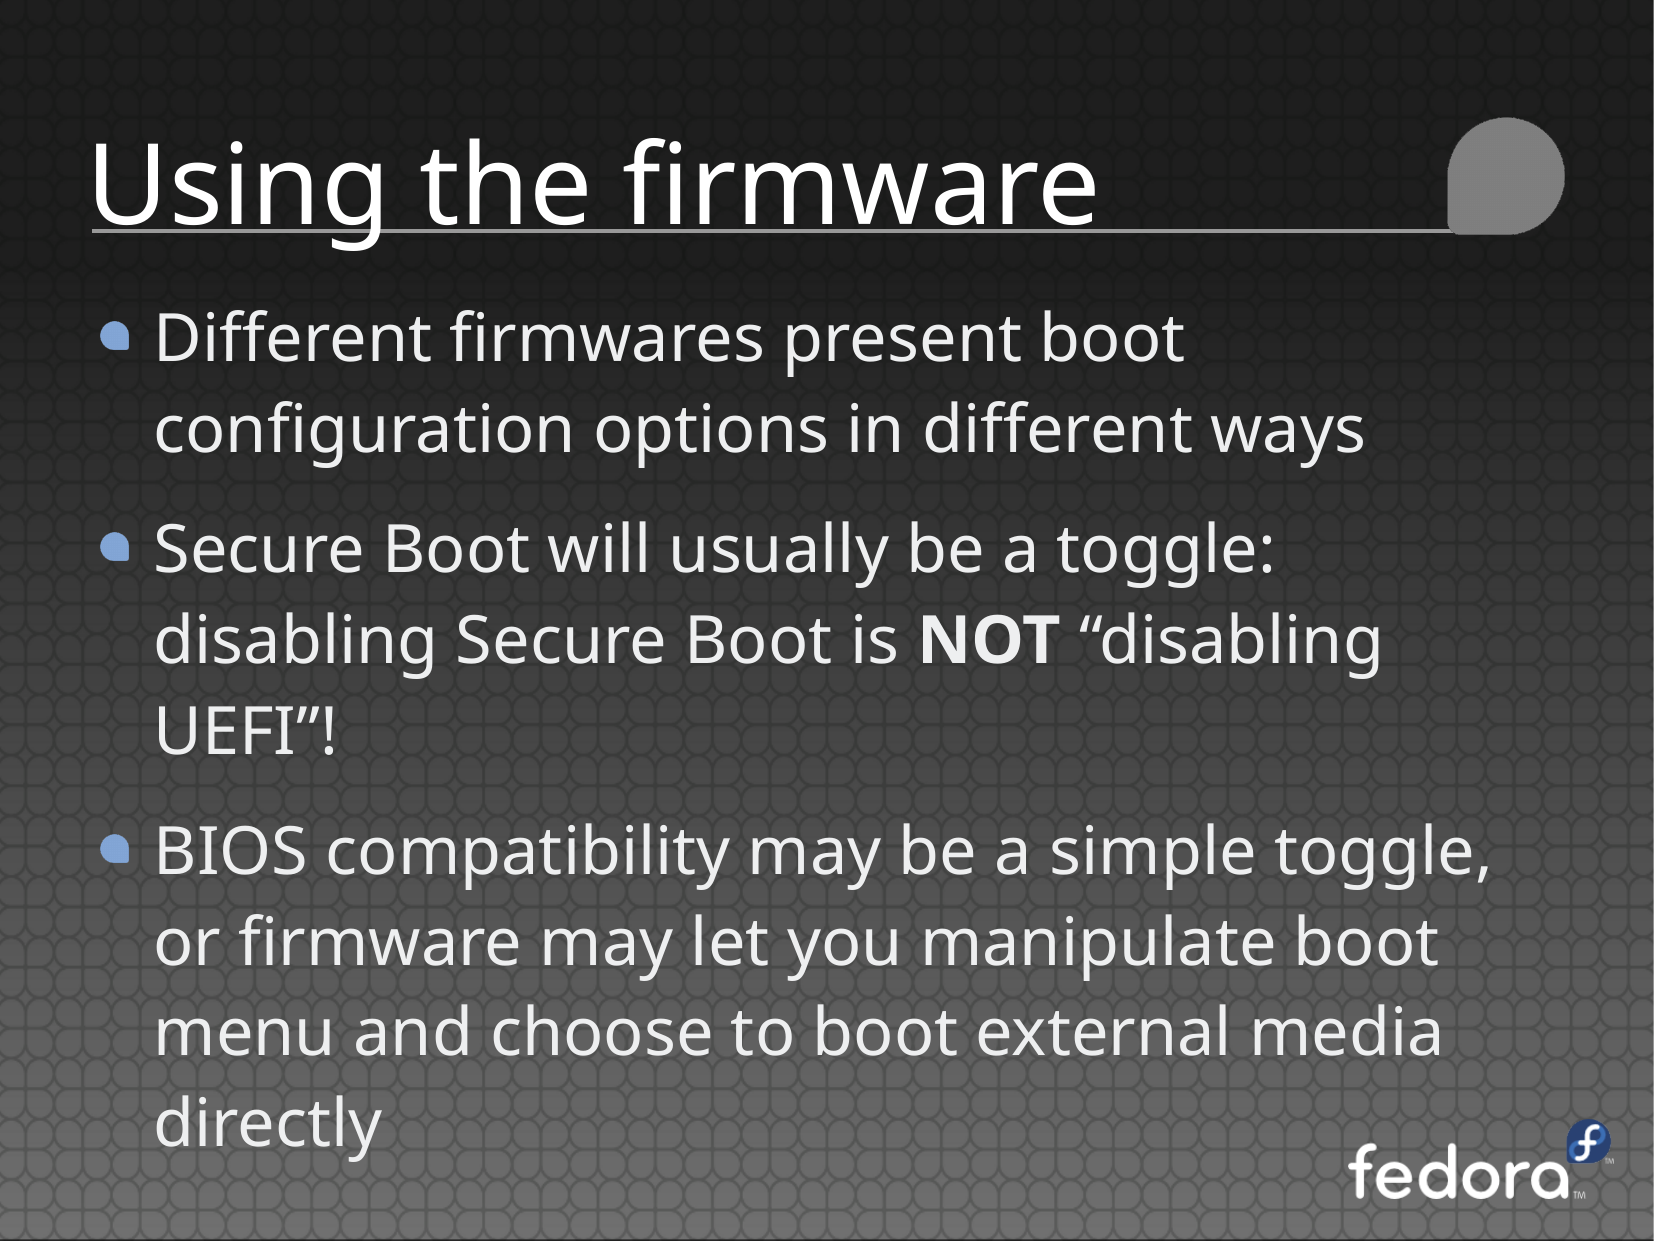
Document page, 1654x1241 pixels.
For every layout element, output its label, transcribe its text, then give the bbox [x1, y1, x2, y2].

title Using the firmware [86, 112, 1576, 249]
list Different firmwares present boot configuration options in different ways Secure Boot will usually be a toggle: disabling Secure Boot is NOT “disabling UEFI”! BIOS compatibility may be a simple toggle, or firmware may let you manipulate boot menu and choose to boot external media directly [82, 290, 1571, 1010]
picture [0, 0, 1654, 1241]
